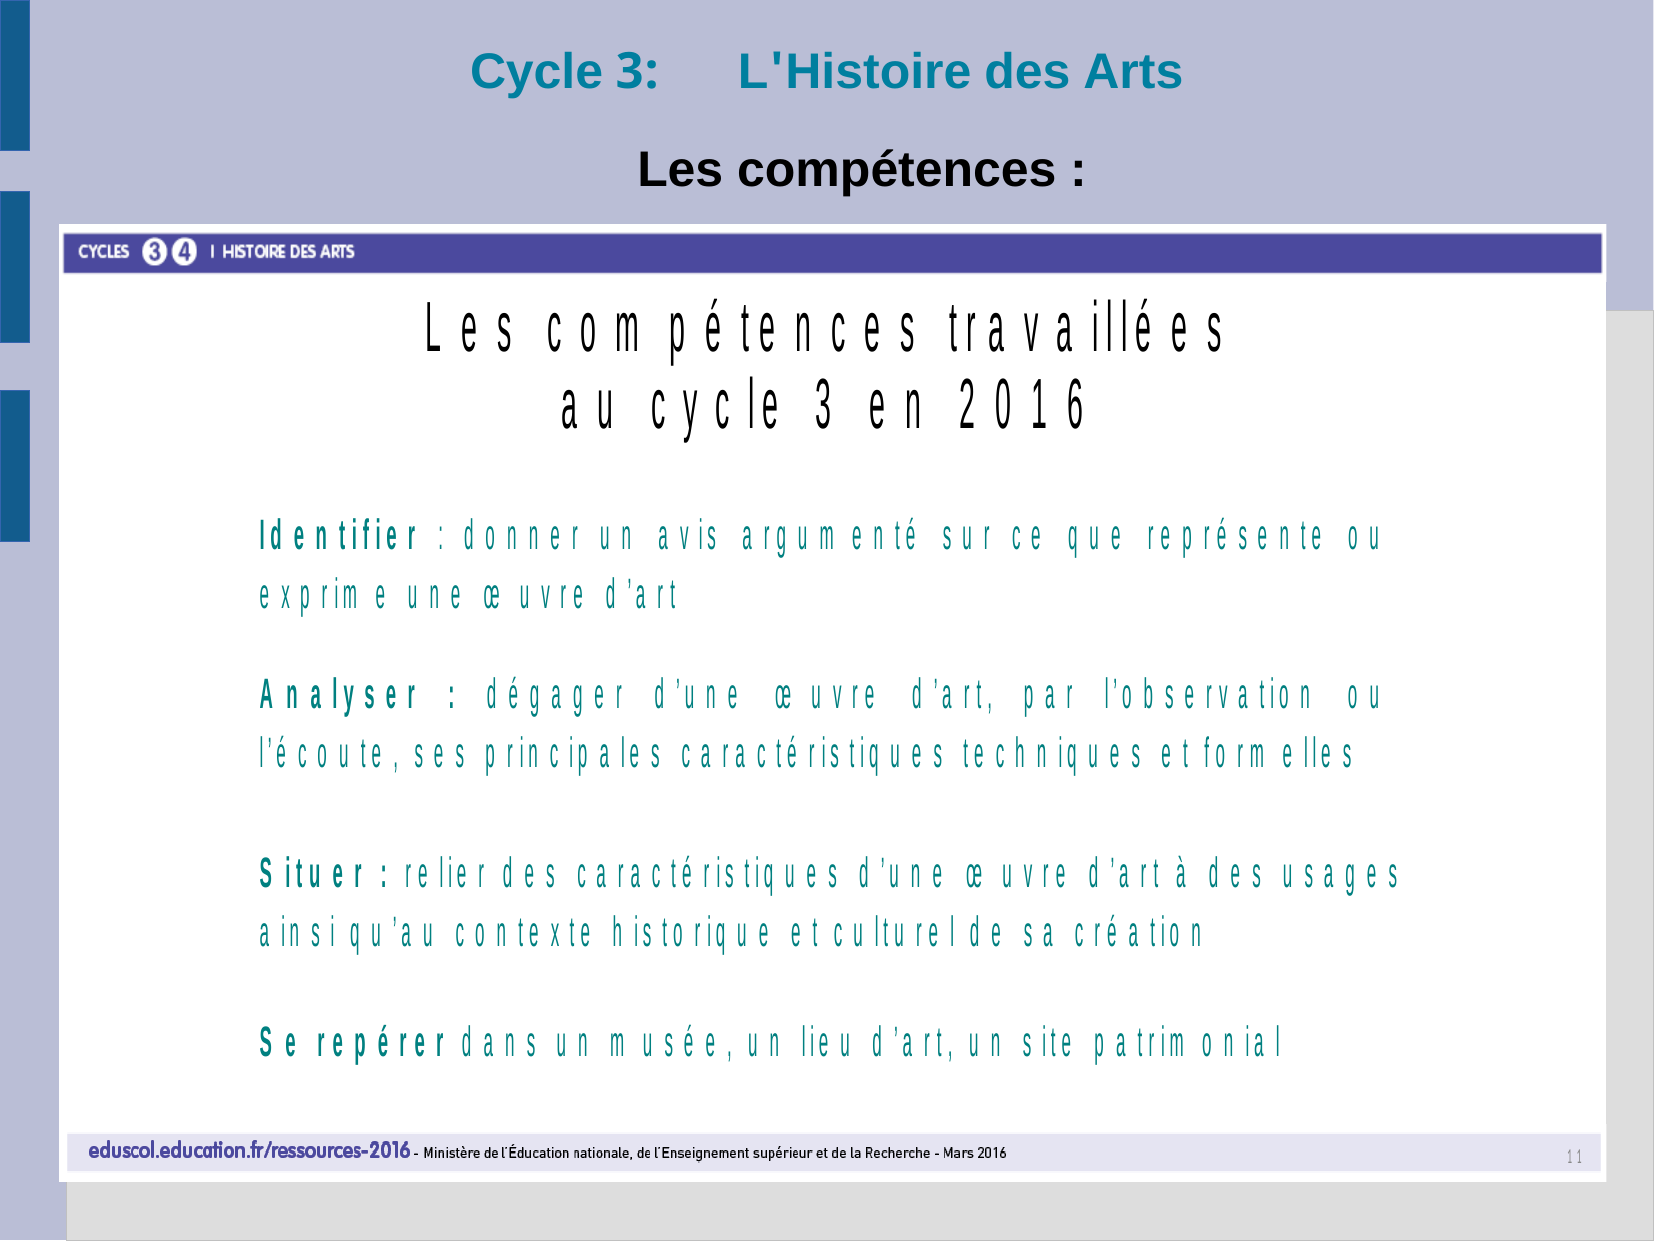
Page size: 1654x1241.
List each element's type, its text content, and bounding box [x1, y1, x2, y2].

list Les compétences : [82, 141, 1571, 224]
picture [59, 224, 1607, 1182]
title Cycle 3: L'Histoire des Arts [82, 23, 1571, 130]
